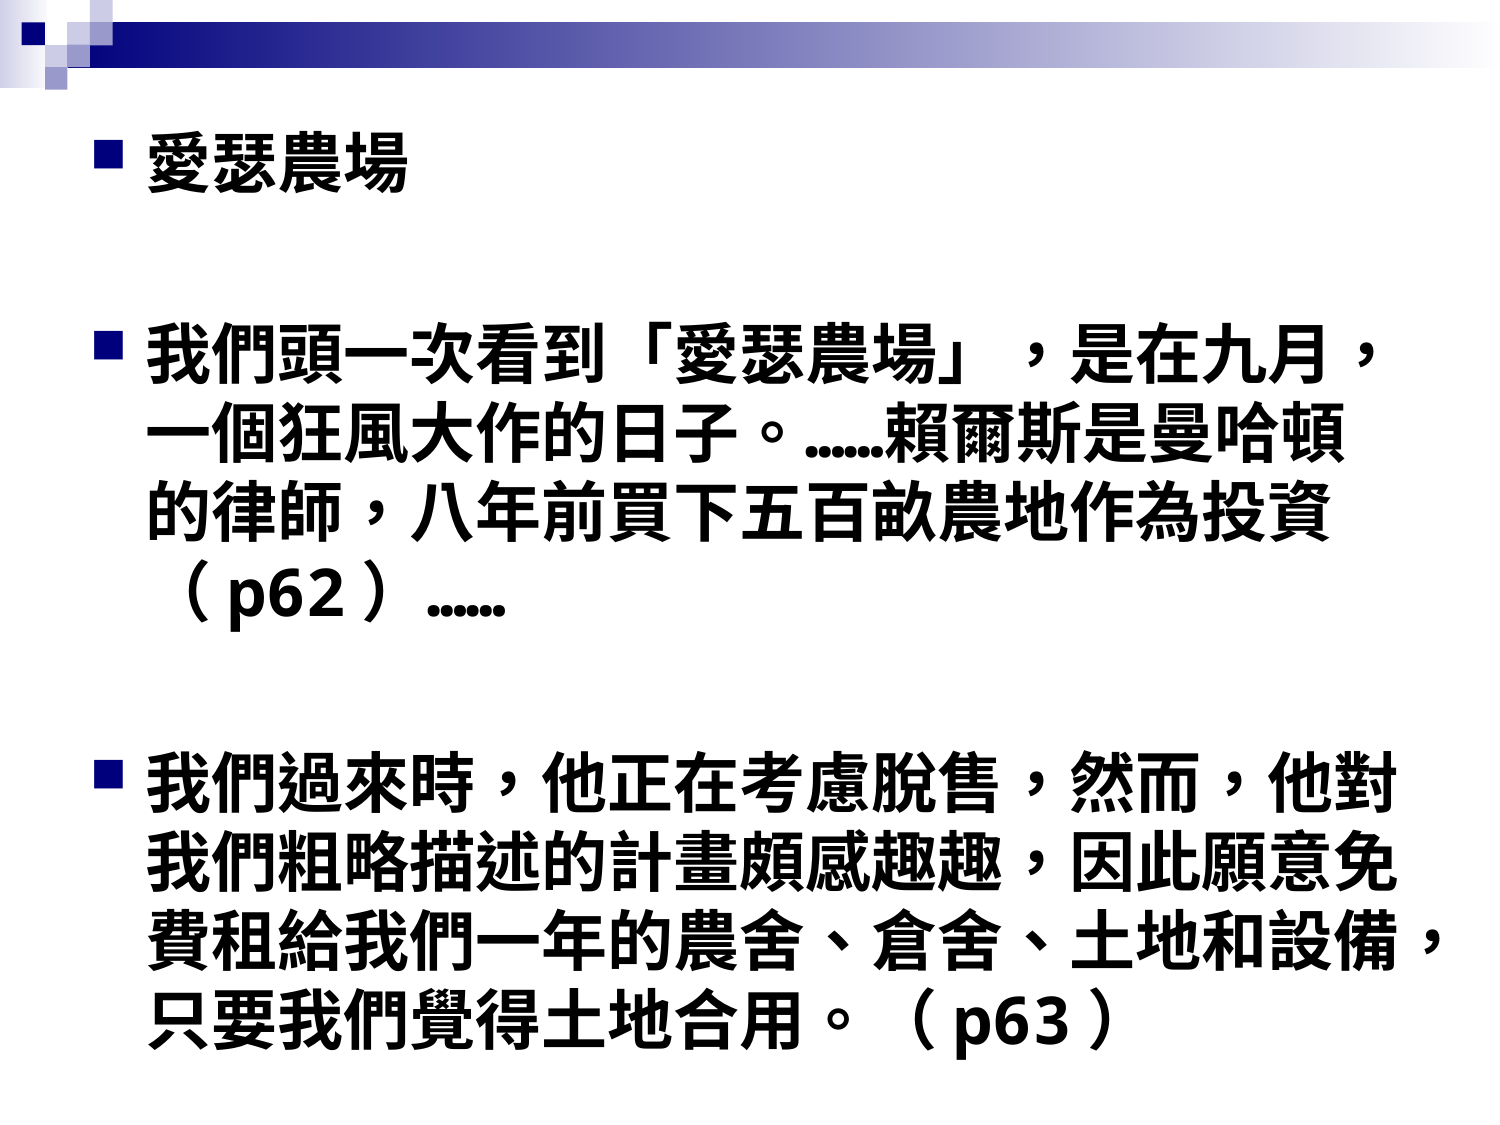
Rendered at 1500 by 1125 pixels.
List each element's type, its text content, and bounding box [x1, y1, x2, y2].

list 愛瑟農場 我們頭一次看到「愛瑟農場」，是在九月，一個狂風大作的日子。……賴爾斯是曼哈頓的律師，八年前買下五百畝農地作為投資（p62）…… 我們過來時，他正在考慮脫售，然而，他對我們粗略描述的計畫頗感趣趣，因此願意免費租給我們一年的農舍、倉舍、土地和設備，只要我們覺得土地合用。（p63） [75, 113, 1426, 1094]
